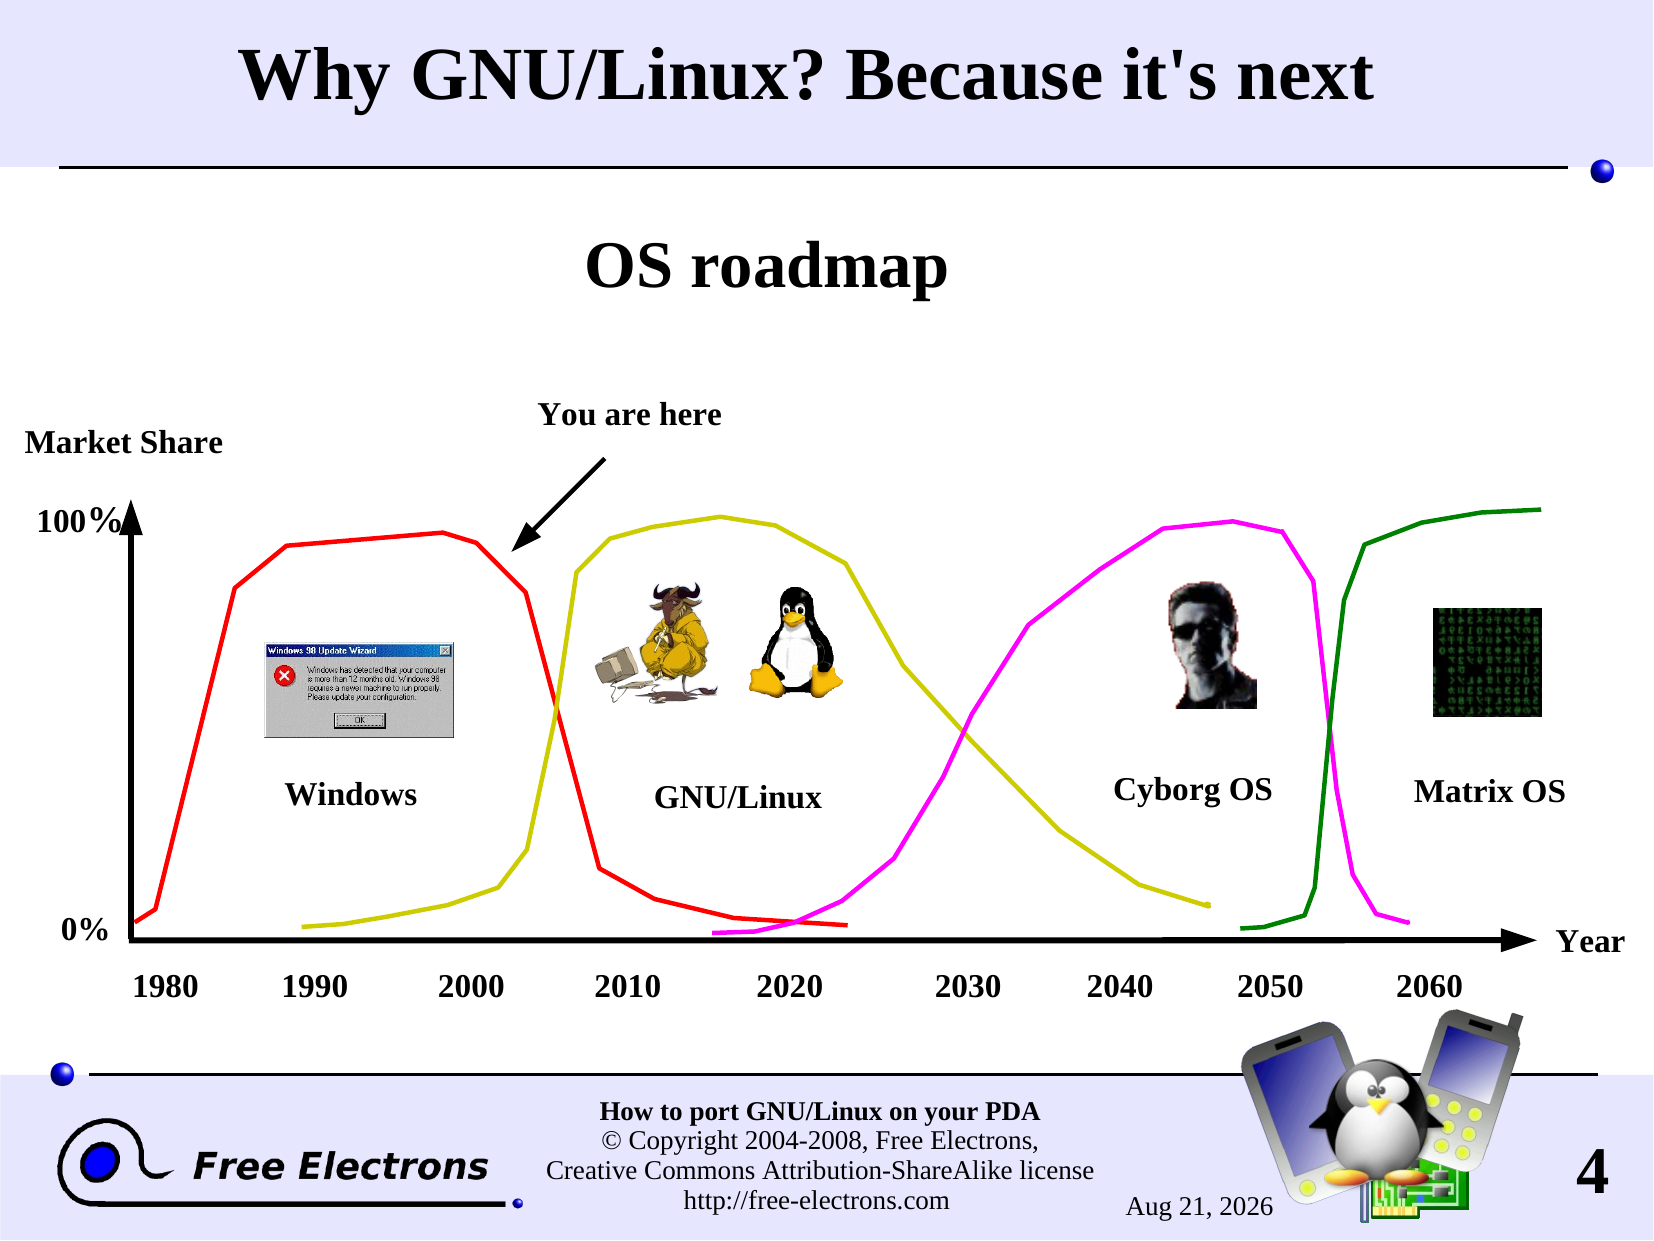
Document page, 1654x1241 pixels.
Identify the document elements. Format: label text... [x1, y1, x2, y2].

title Why GNU/Linux? Because it's next [60, 25, 1551, 124]
text_box 2010 [594, 967, 675, 1018]
text_box 2060 [1396, 967, 1469, 1018]
text_box 2030 [934, 967, 1007, 1018]
text_box 2000 [437, 967, 519, 1018]
picture [582, 580, 726, 704]
picture [264, 642, 454, 738]
picture [1433, 608, 1542, 718]
picture [748, 587, 843, 698]
text_box 2050 [1237, 967, 1309, 1018]
text_box Windows [284, 775, 432, 837]
picture [50, 1107, 527, 1216]
text_box 100% [36, 499, 128, 556]
text_box 0% [60, 910, 111, 962]
text_box 1980 [131, 967, 215, 1018]
text_box Matrix OS [1413, 773, 1583, 824]
text_box 2020 [756, 967, 835, 1018]
text_box GNU/Linux [653, 779, 823, 834]
text_box 2040 [1086, 967, 1159, 1018]
title OS roadmap [514, 214, 1020, 316]
text_box Market Share [24, 423, 247, 474]
text_box Cyborg OS [1113, 770, 1282, 821]
text_box You are here [537, 395, 734, 447]
text_box Year [1555, 922, 1628, 973]
picture [1225, 991, 1538, 1241]
text_box 1990 [281, 967, 366, 1018]
picture [1147, 580, 1257, 709]
